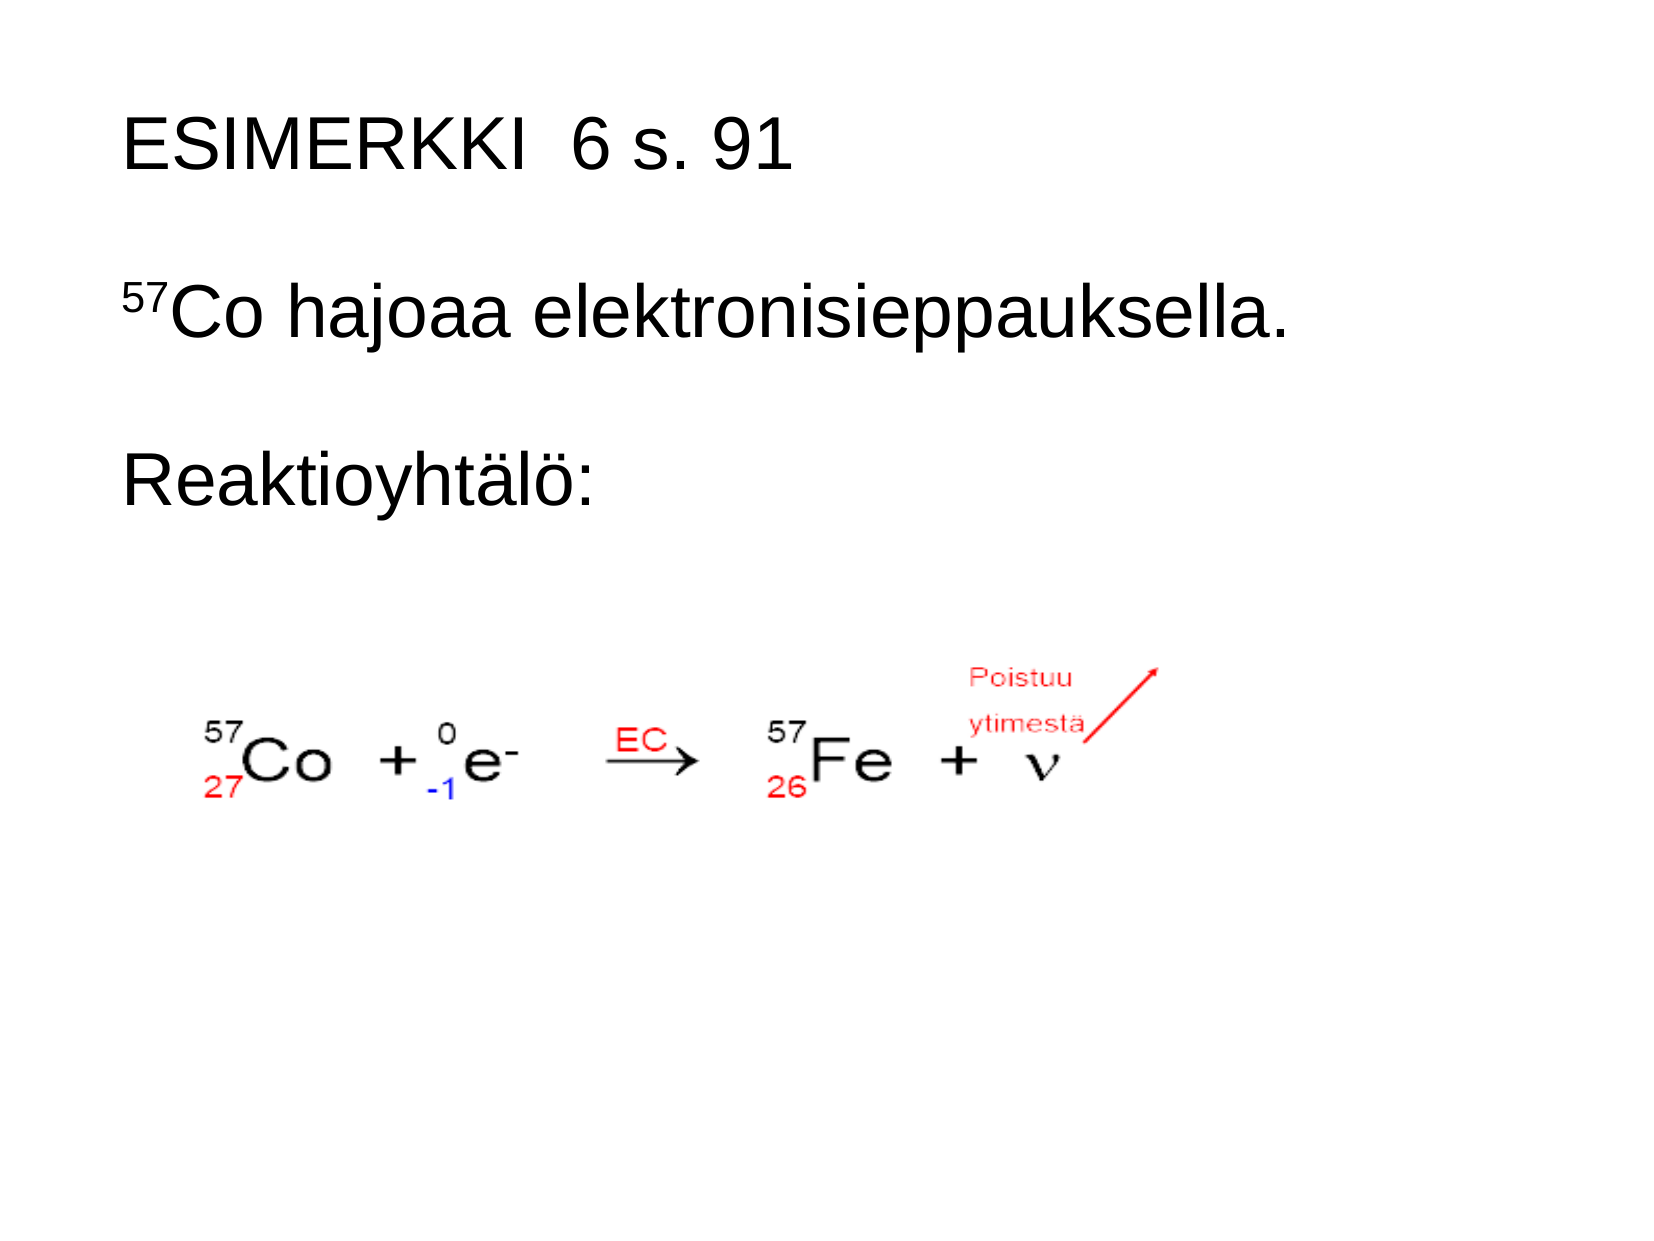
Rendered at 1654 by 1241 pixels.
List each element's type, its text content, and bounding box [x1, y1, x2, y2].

text_box ESIMERKKI 6 s. 91 57Co hajoaa elektronisieppauksella. Reaktioyhtälö: [106, 94, 1501, 529]
picture [141, 614, 1236, 829]
